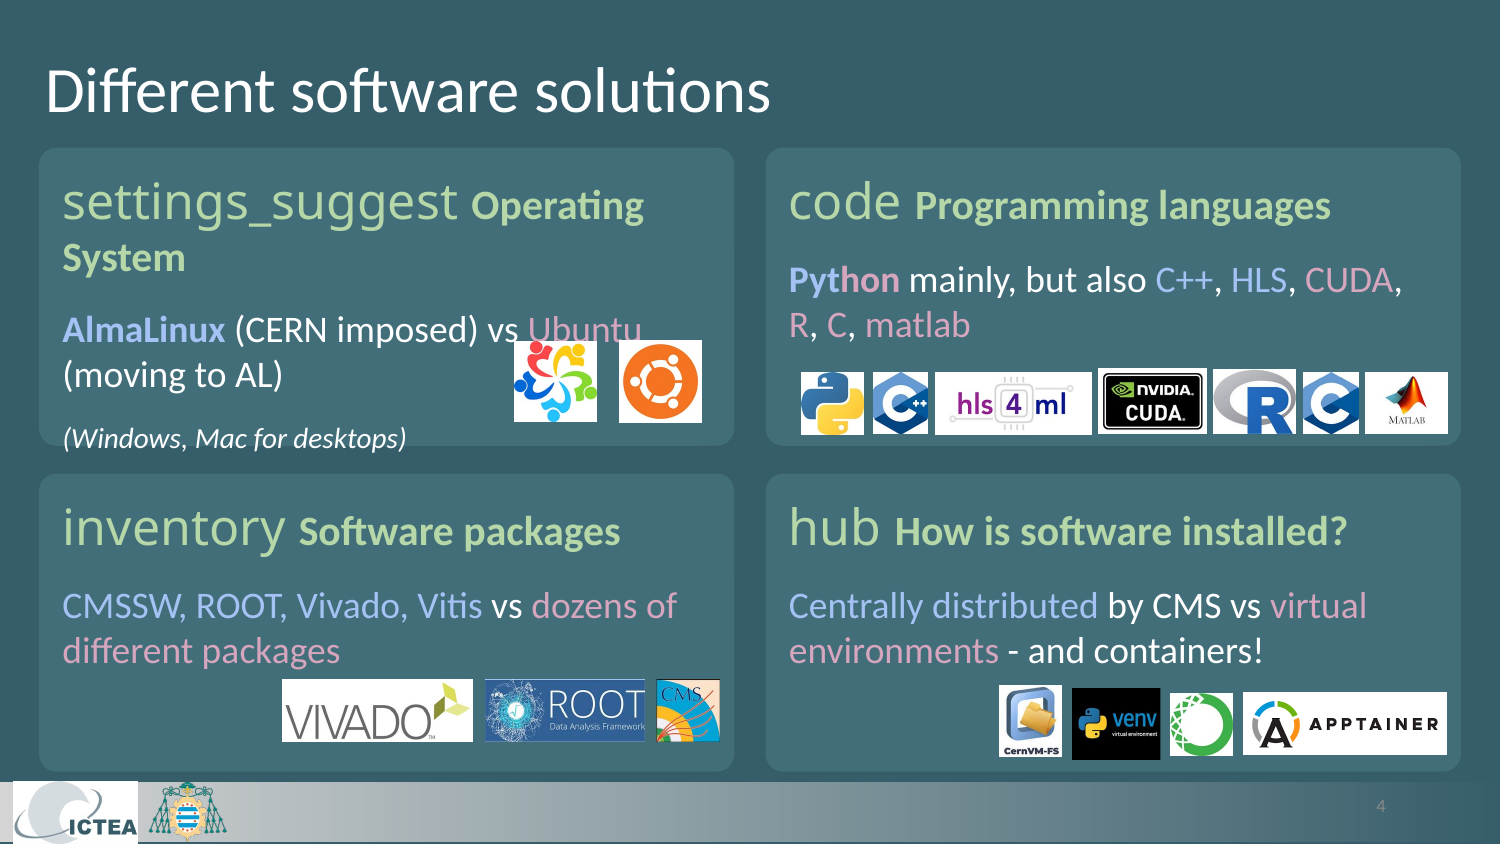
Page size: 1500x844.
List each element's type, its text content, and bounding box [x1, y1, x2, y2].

text_box [222, 436, 230, 446]
picture [514, 341, 597, 422]
text_box [0, 782, 13, 842]
picture [1170, 693, 1233, 756]
picture [1243, 692, 1447, 755]
text_box [765, 147, 1461, 446]
picture [999, 685, 1062, 757]
text_box [359, 436, 368, 446]
picture [485, 679, 645, 742]
picture [801, 372, 864, 435]
text_box [136, 436, 145, 446]
picture [935, 372, 1092, 435]
text_box settings_suggest Operating System AlmaLinux (CERN imposed) vs Ubuntu (moving to AL) (Windows, Mac for desktops) [62, 169, 711, 424]
text_box hub How is software installed? Centrally distributed by CMS vs virtual environments - and containers! [788, 495, 1438, 750]
picture [873, 372, 928, 434]
text_box [38, 147, 735, 446]
text_box [230, 782, 1500, 842]
picture [656, 679, 720, 742]
text_box [121, 436, 129, 446]
text_box inventory Software packages CMSSW, ROOT, Vivado, Vitis vs dozens of different packages [62, 495, 711, 750]
title Different software solutions [33, 16, 799, 167]
text_box [38, 473, 735, 772]
picture [619, 340, 702, 423]
text_box [155, 438, 161, 446]
picture [282, 679, 473, 742]
text_box [296, 436, 304, 446]
picture [1098, 368, 1207, 434]
picture [1072, 688, 1161, 760]
slide_number <number> [1059, 782, 1397, 827]
text_box [765, 473, 1461, 772]
text_box [265, 436, 274, 446]
picture [1213, 369, 1296, 434]
picture [1365, 372, 1448, 434]
text_box code Programming languages Python mainly, but also C++, HLS, CUDA, R, C, matlab [788, 169, 1438, 424]
text_box [138, 782, 147, 842]
picture [147, 781, 230, 844]
text_box [198, 434, 215, 446]
text_box [107, 436, 114, 446]
picture [1303, 372, 1359, 434]
text_box [79, 434, 88, 446]
picture [13, 781, 138, 844]
